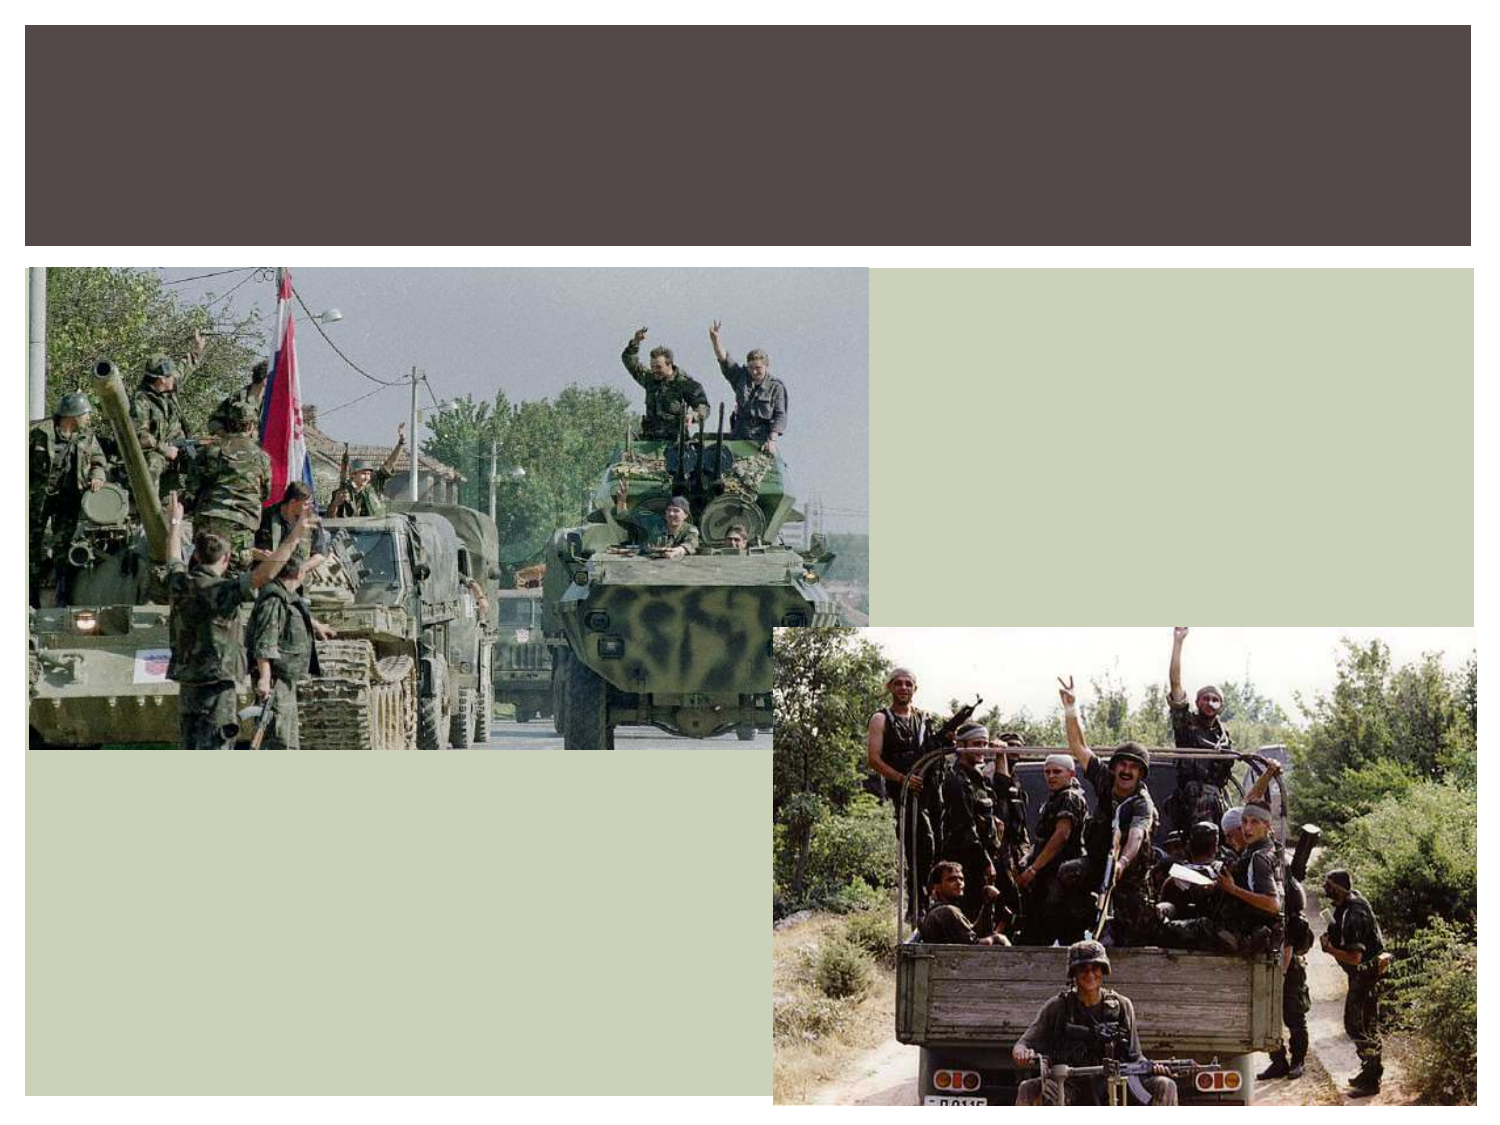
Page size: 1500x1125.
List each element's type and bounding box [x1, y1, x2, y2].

picture [29, 267, 1477, 1106]
